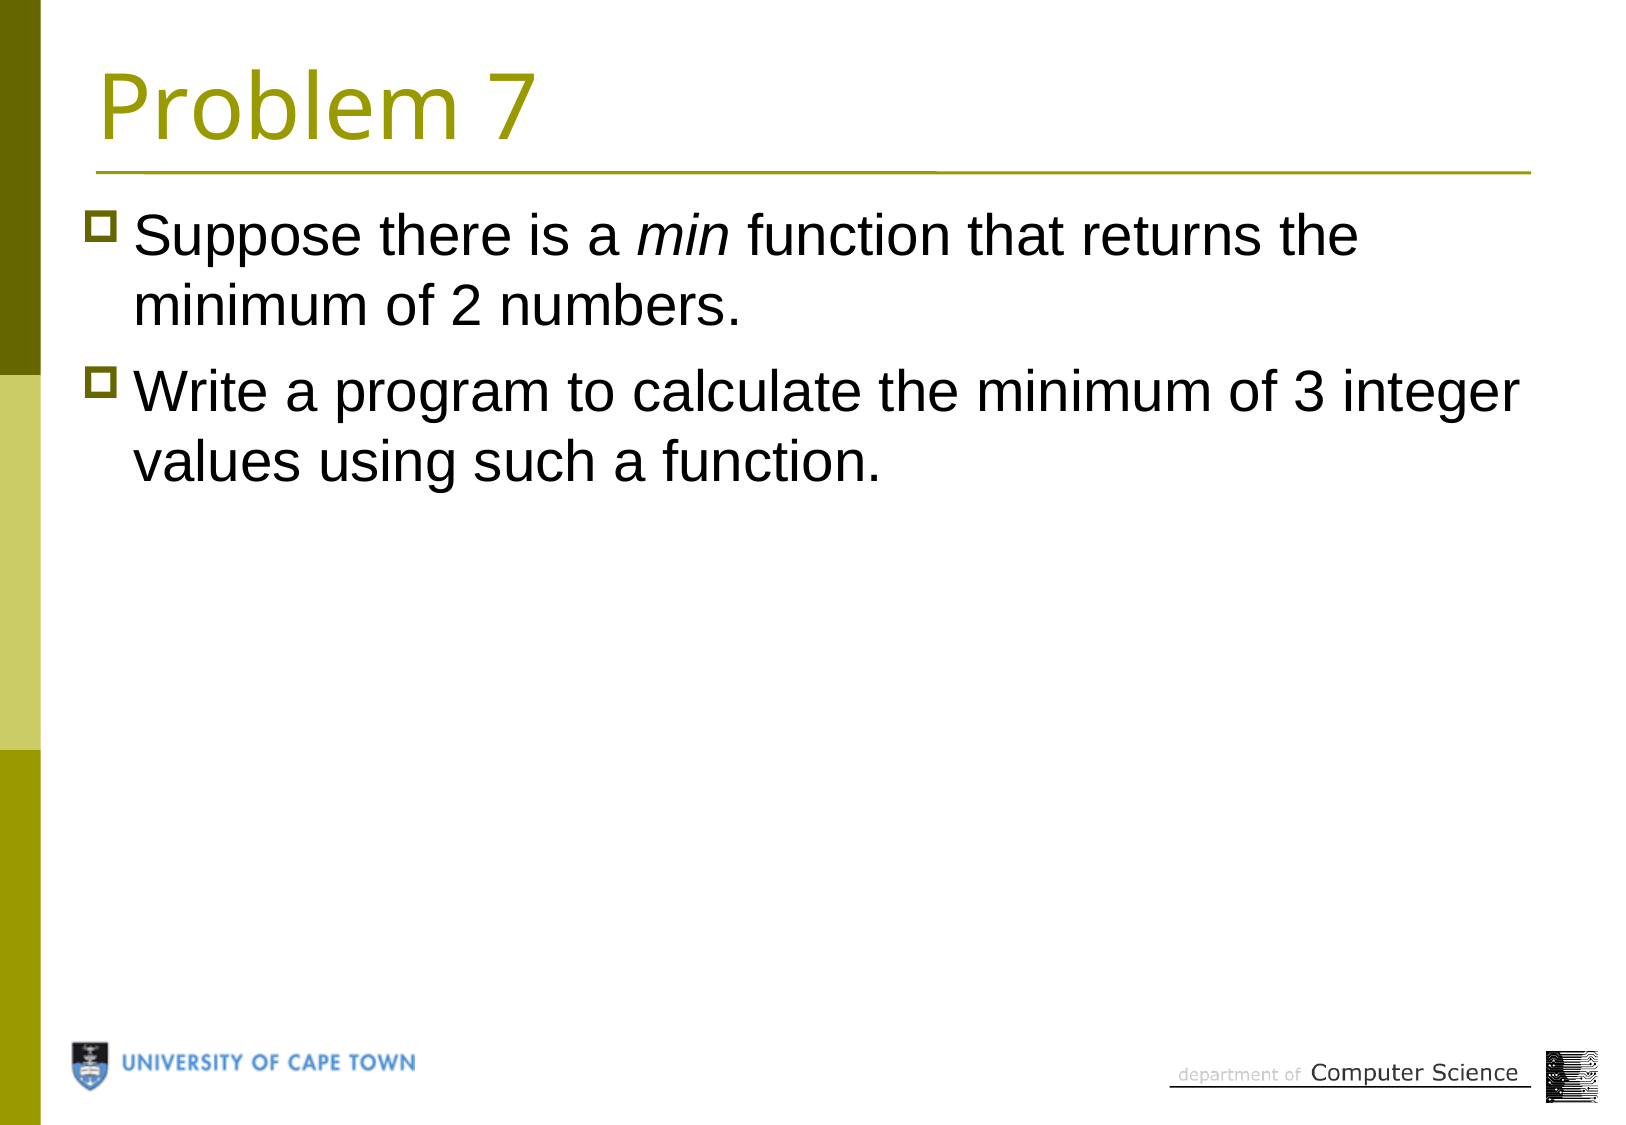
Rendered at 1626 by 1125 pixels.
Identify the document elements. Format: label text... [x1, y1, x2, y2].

picture [1546, 1051, 1598, 1103]
title Problem 7 [81, 37, 1543, 180]
text_box Suppose there is a min function that returns the minimum of 2 numbers. Write a program to calculate the minimum of 3 integer values using such a function. [81, 196, 1543, 621]
picture [61, 1024, 415, 1103]
picture [1169, 1043, 1532, 1091]
